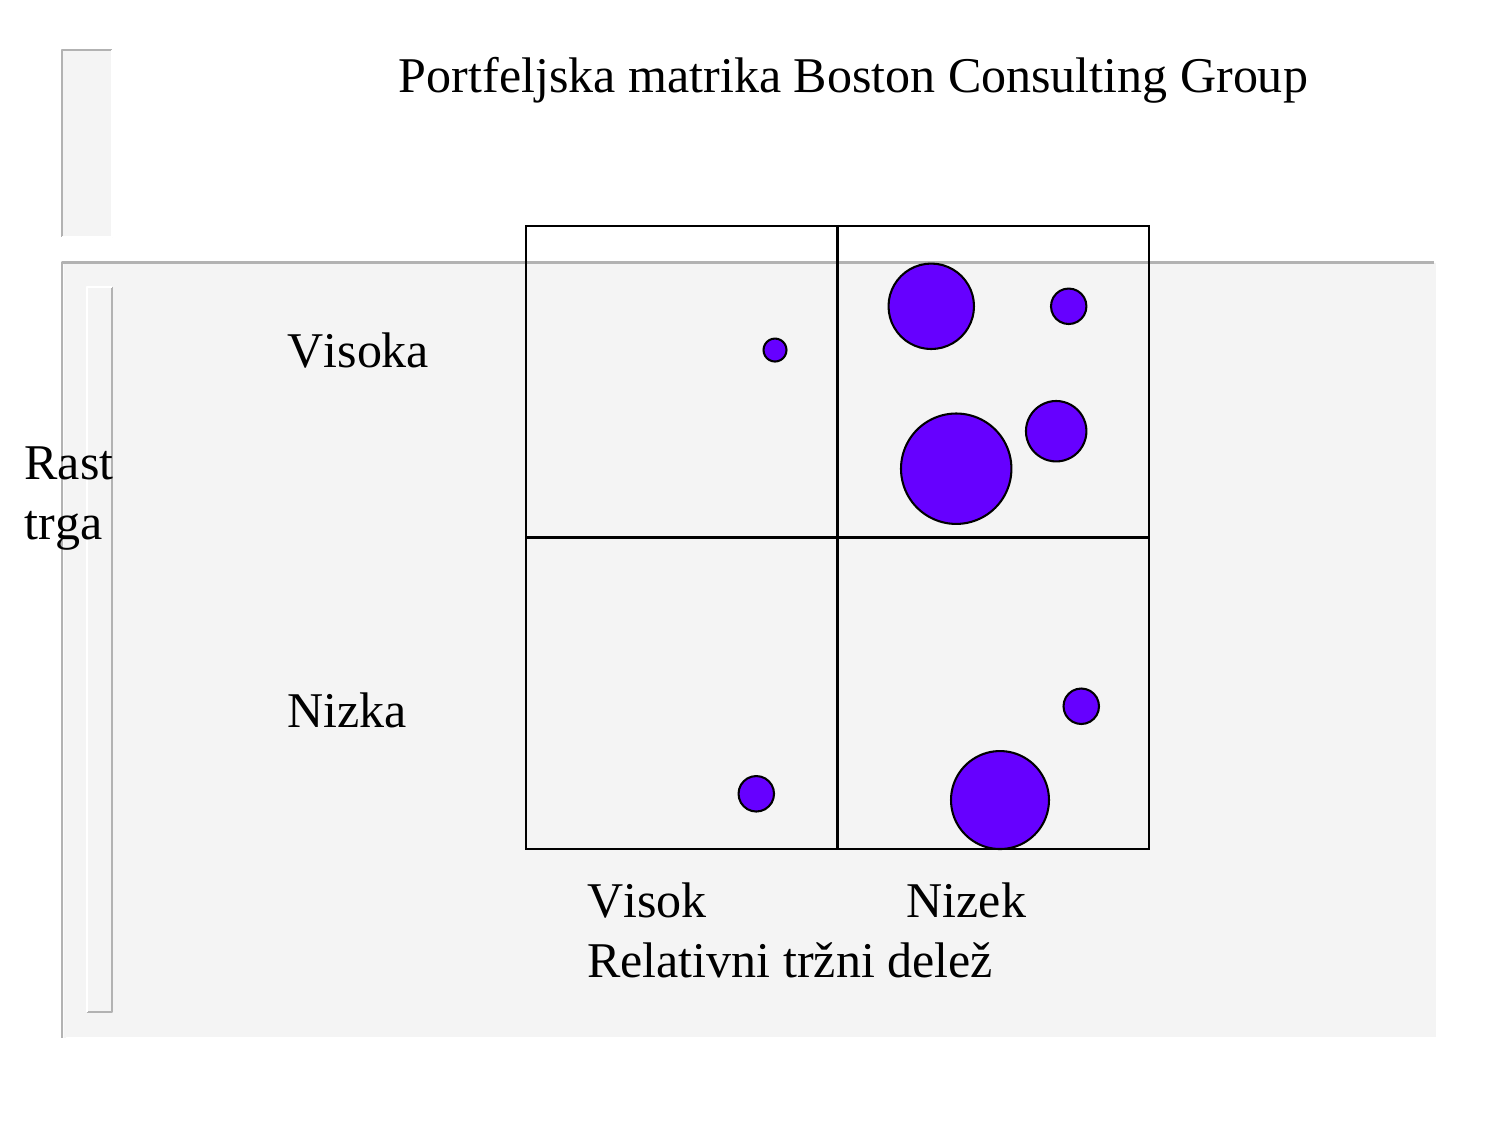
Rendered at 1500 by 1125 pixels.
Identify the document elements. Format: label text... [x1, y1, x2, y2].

text_box [1051, 288, 1087, 325]
text_box [888, 263, 974, 350]
text_box [738, 776, 775, 812]
text_box Visok Nizek Relativni tržni delež [572, 859, 1042, 996]
text_box [951, 751, 1049, 850]
text_box [901, 413, 1012, 524]
text_box [1025, 400, 1087, 462]
text_box Visoka Nizka [272, 309, 445, 746]
text_box Rast trga [9, 422, 130, 558]
text_box [1063, 688, 1100, 725]
text_box [763, 338, 787, 362]
text_box Portfeljska matrika Boston Consulting Group [383, 34, 1324, 111]
